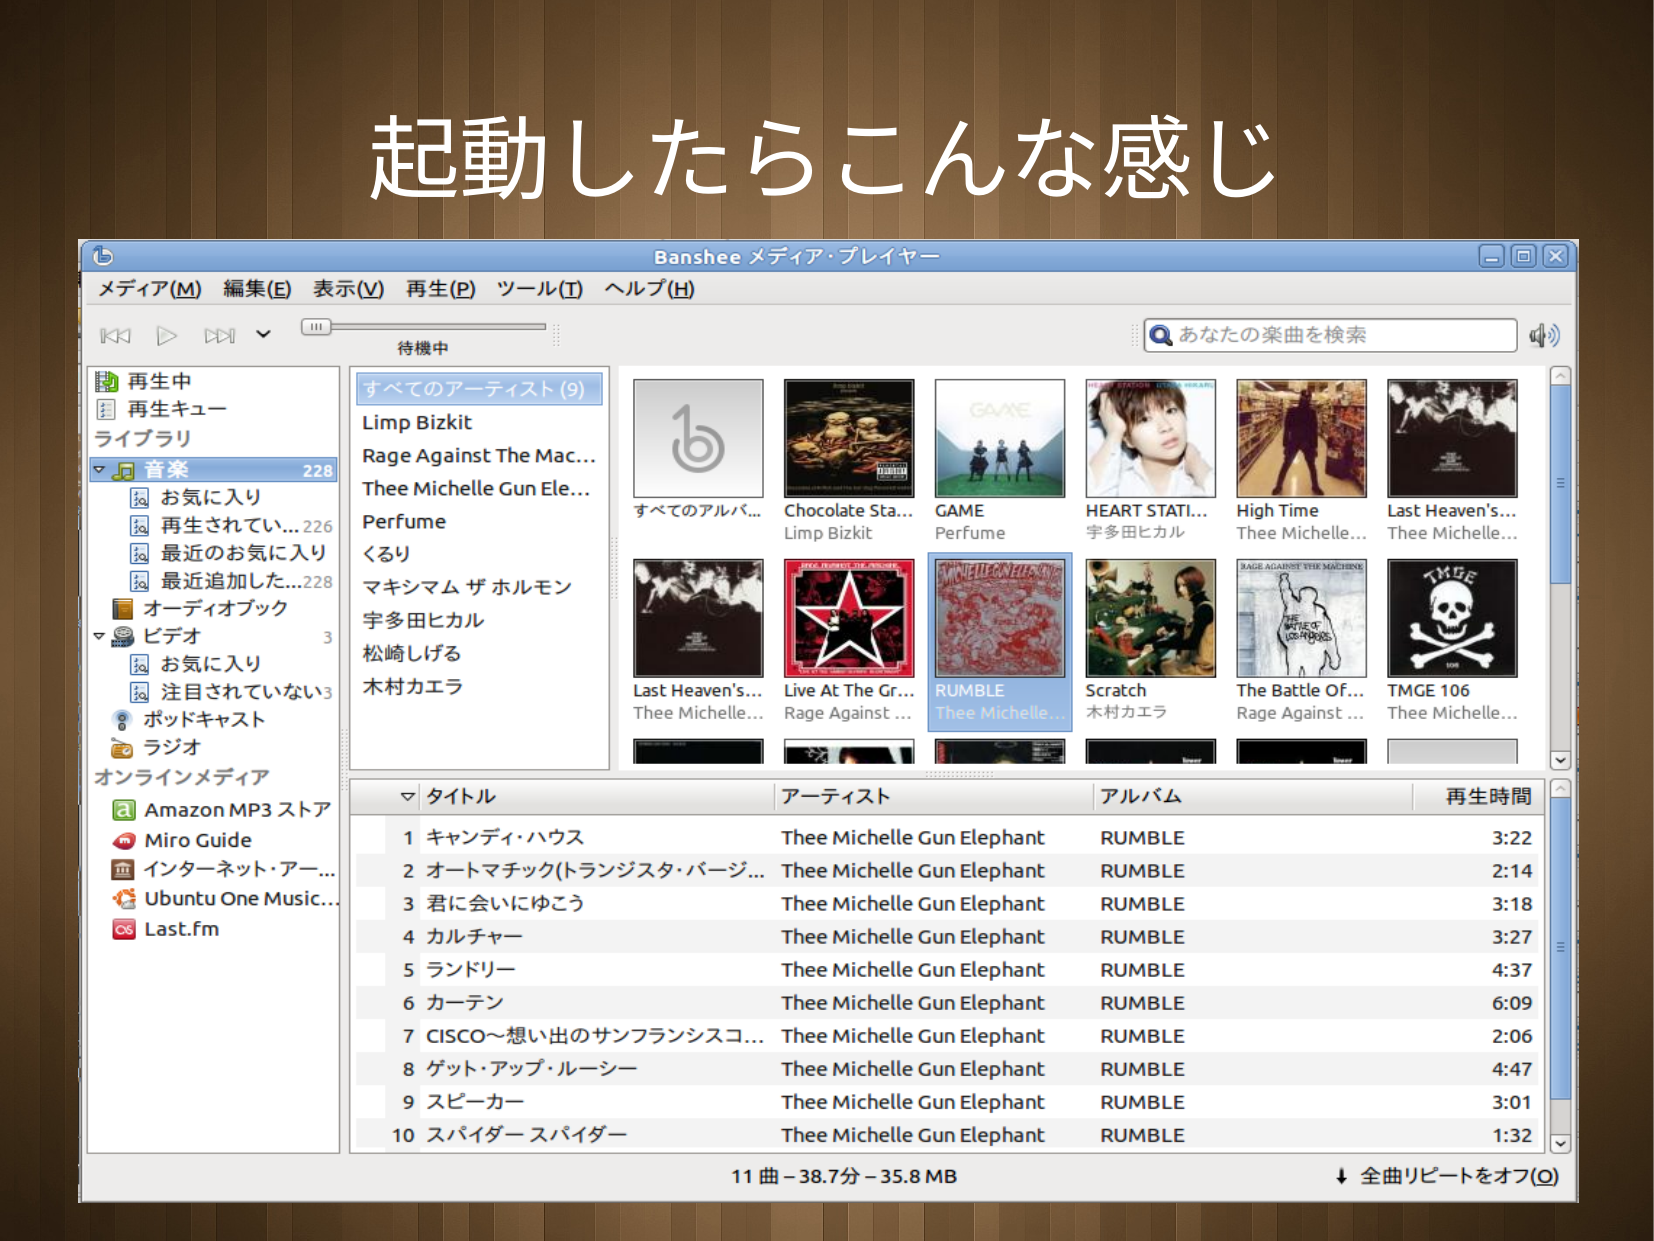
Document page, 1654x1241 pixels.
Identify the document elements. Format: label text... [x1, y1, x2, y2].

picture [0, 0, 1654, 1241]
title 起動したらこんな感じ [82, 56, 1571, 239]
